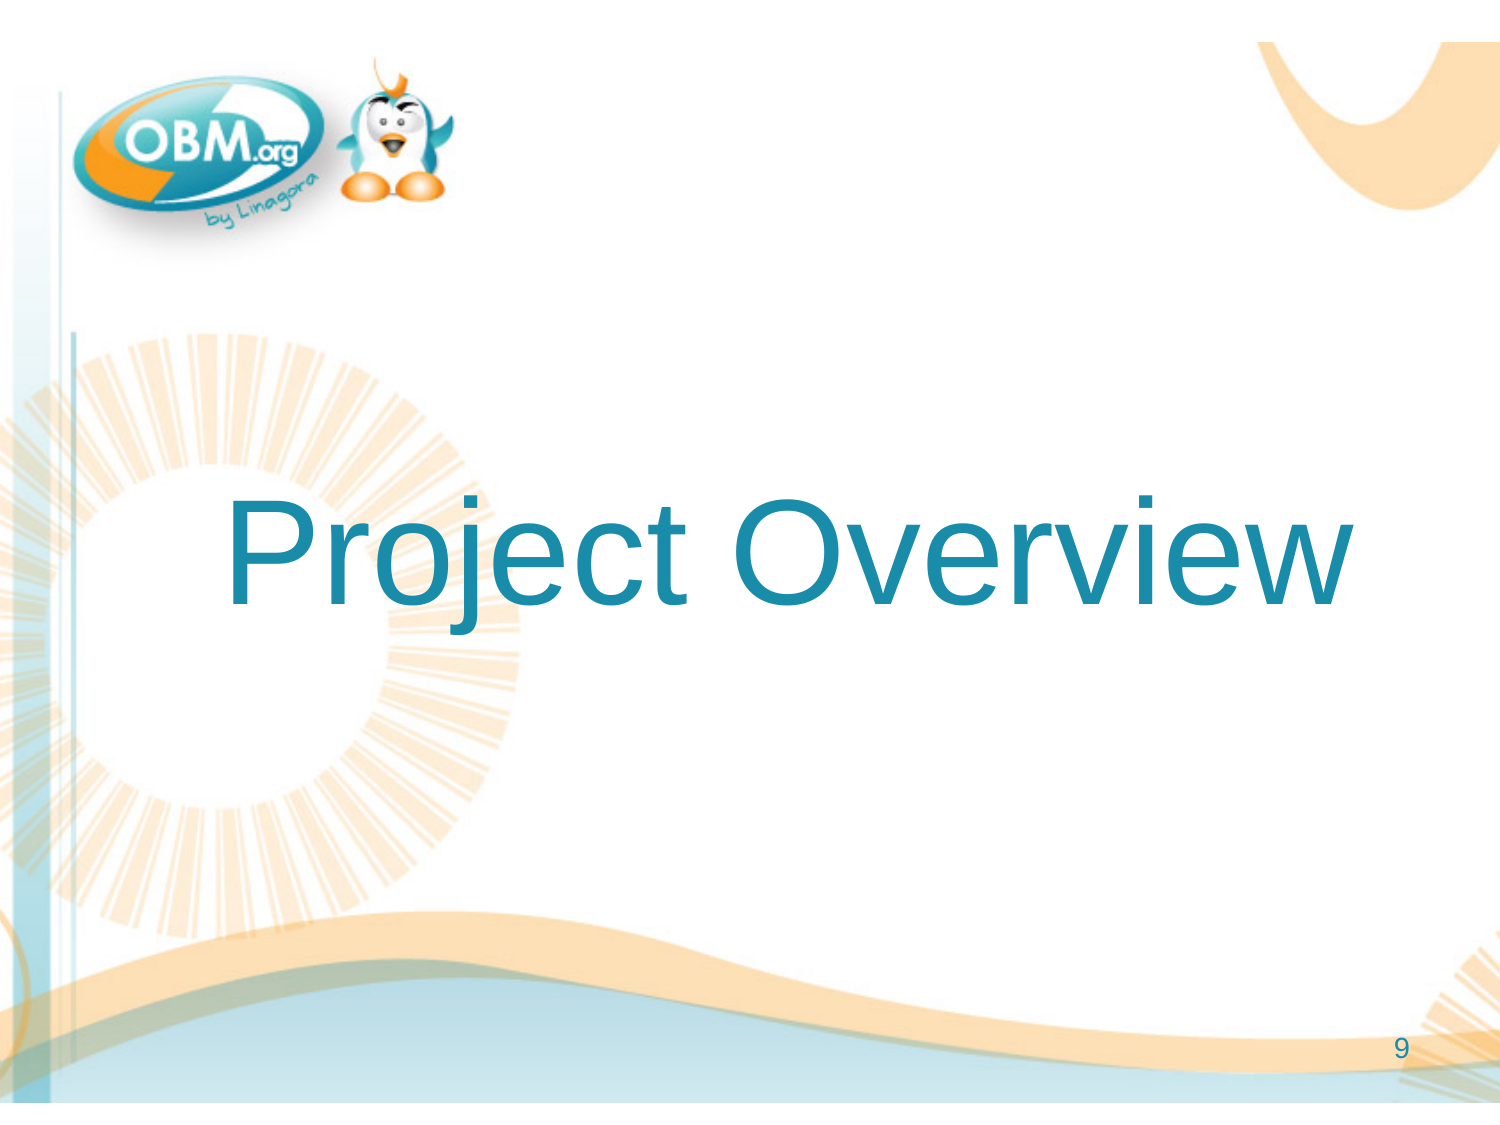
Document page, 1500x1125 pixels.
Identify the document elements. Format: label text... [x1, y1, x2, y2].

text_box Project Overview [206, 472, 1371, 656]
picture [0, 42, 1500, 1103]
